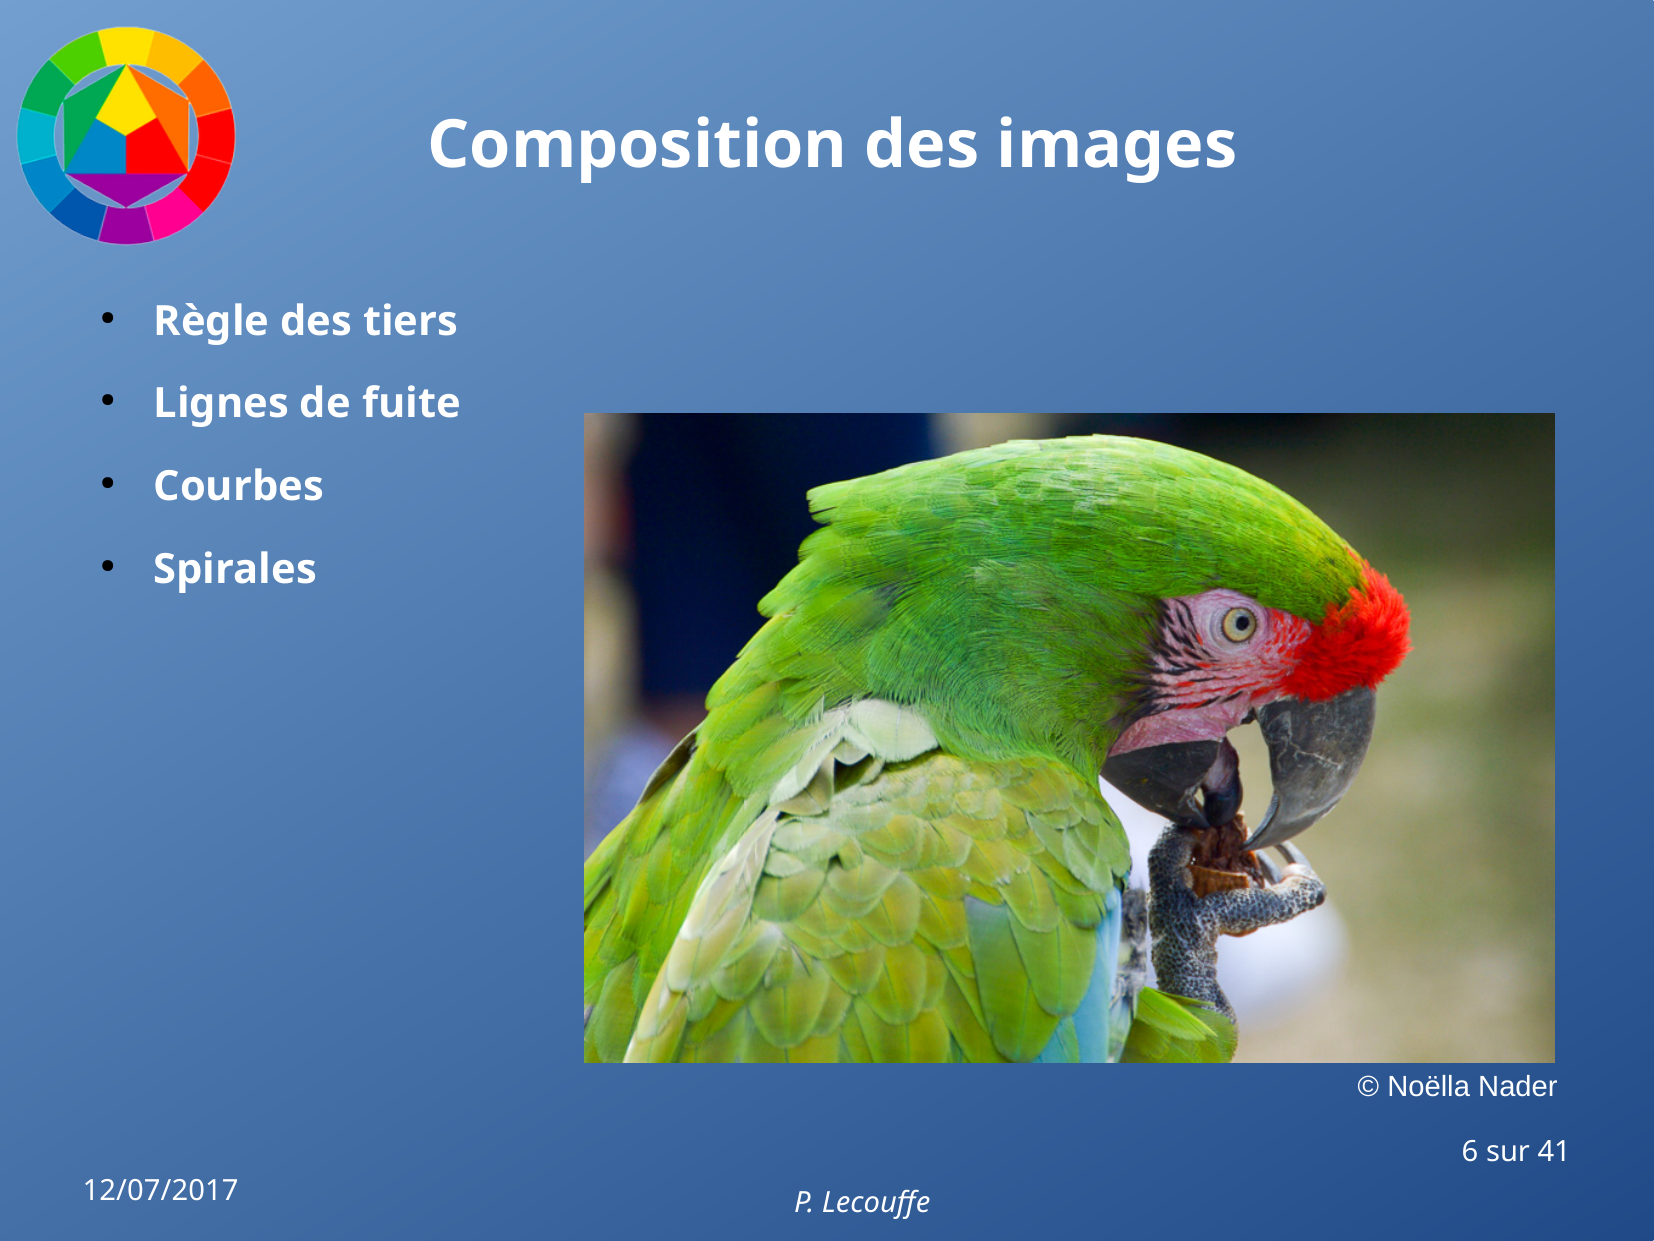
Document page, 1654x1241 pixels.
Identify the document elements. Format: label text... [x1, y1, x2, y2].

text_box © Noëlla Nader [1334, 1062, 1573, 1111]
title Composition des images [236, 58, 1430, 225]
list Règle des tiers Lignes de fuite Courbes Spirales [82, 290, 1571, 1058]
picture [6, 22, 249, 252]
picture [584, 413, 1555, 1063]
